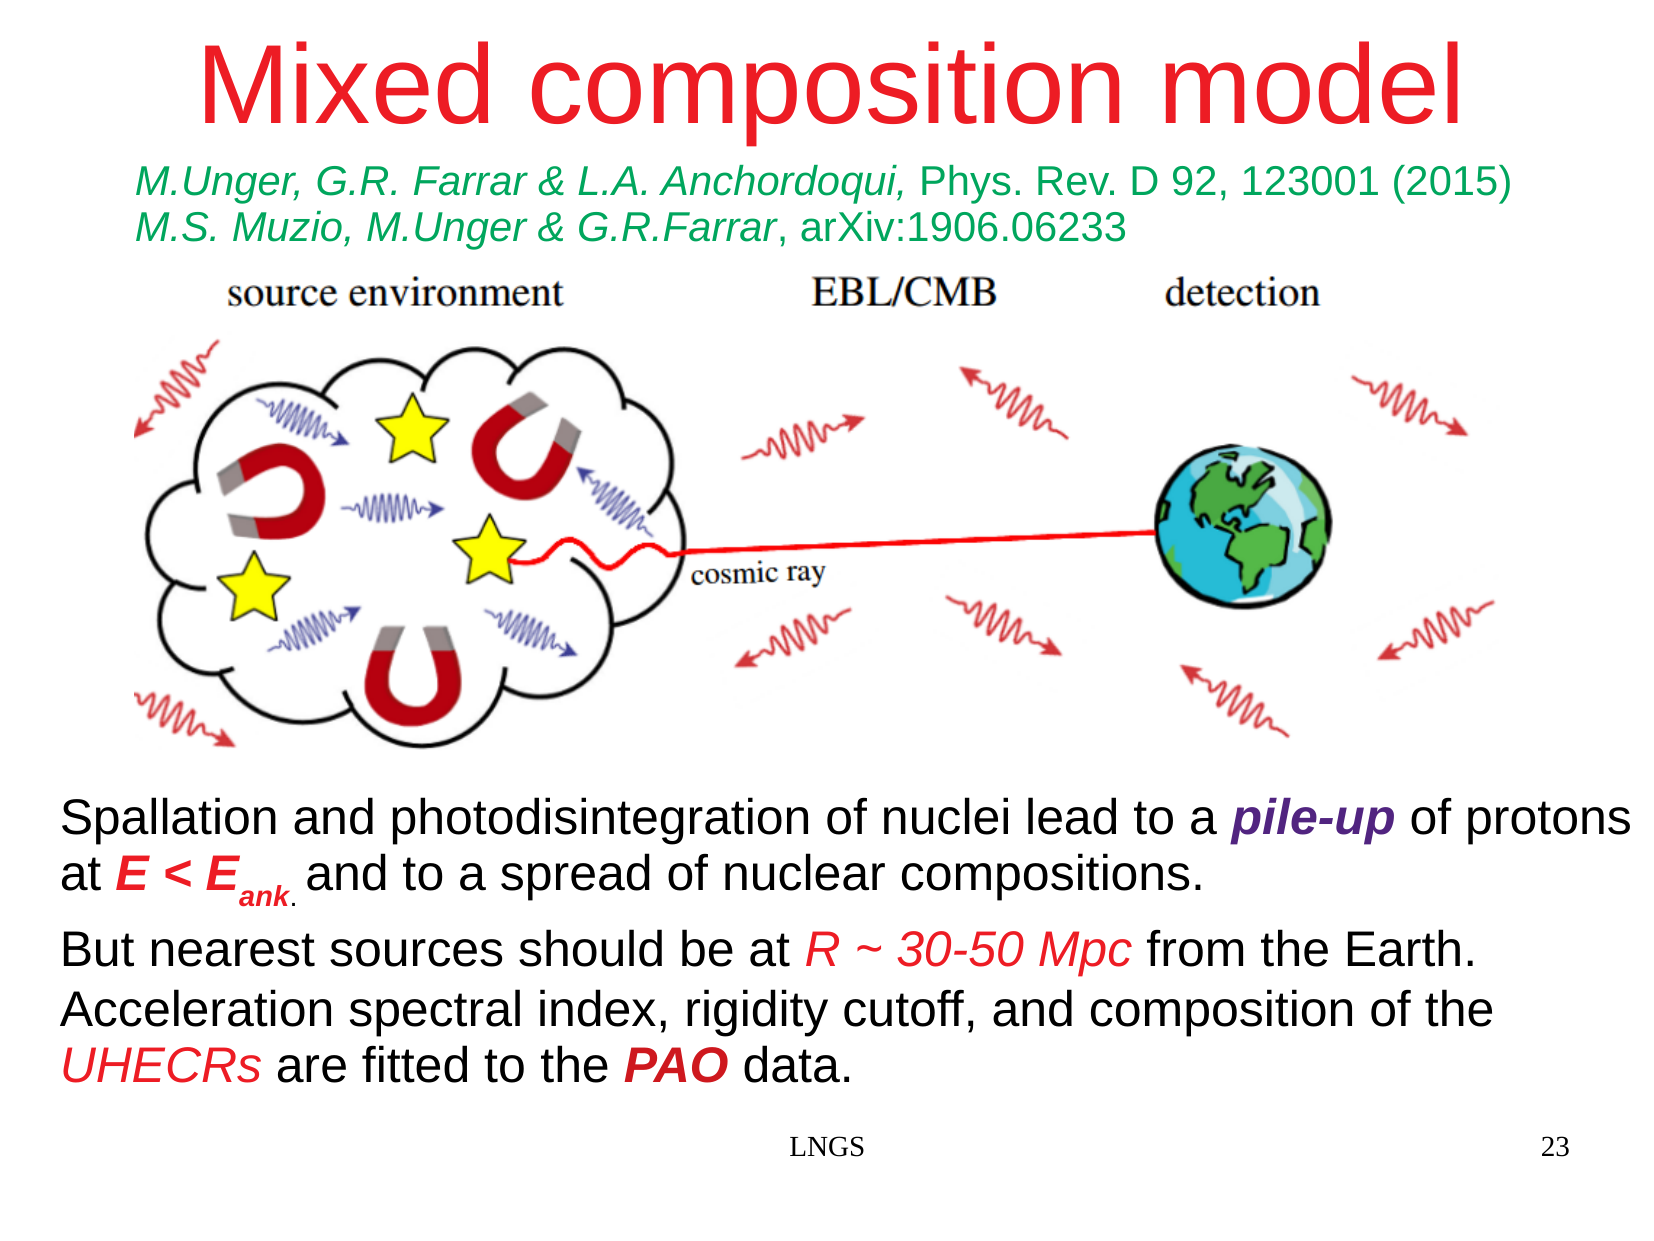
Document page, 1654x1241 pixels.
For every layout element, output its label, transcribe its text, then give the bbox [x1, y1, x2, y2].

text_box Spallation and photodisintegration of nuclei lead to a pile-up of protons at E < Eank. and to a spread of nuclear compositions. But nearest sources should be at R ~ 30-50 Mpc from the Earth. Acceleration spectral index, rigidity cutoff, and composition of the UHECRs are fitted to the PAO data. [44, 782, 1650, 1096]
text_box M.Unger, G.R. Farrar & L.A. Anchordoqui, Phys. Rev. D 92, 123001 (2015) M.S. Muzio, M.Unger & G.R.Farrar, arXiv:1906.06233 [119, 150, 1560, 261]
picture [134, 268, 1500, 751]
title Mixed composition model [86, 19, 1575, 151]
